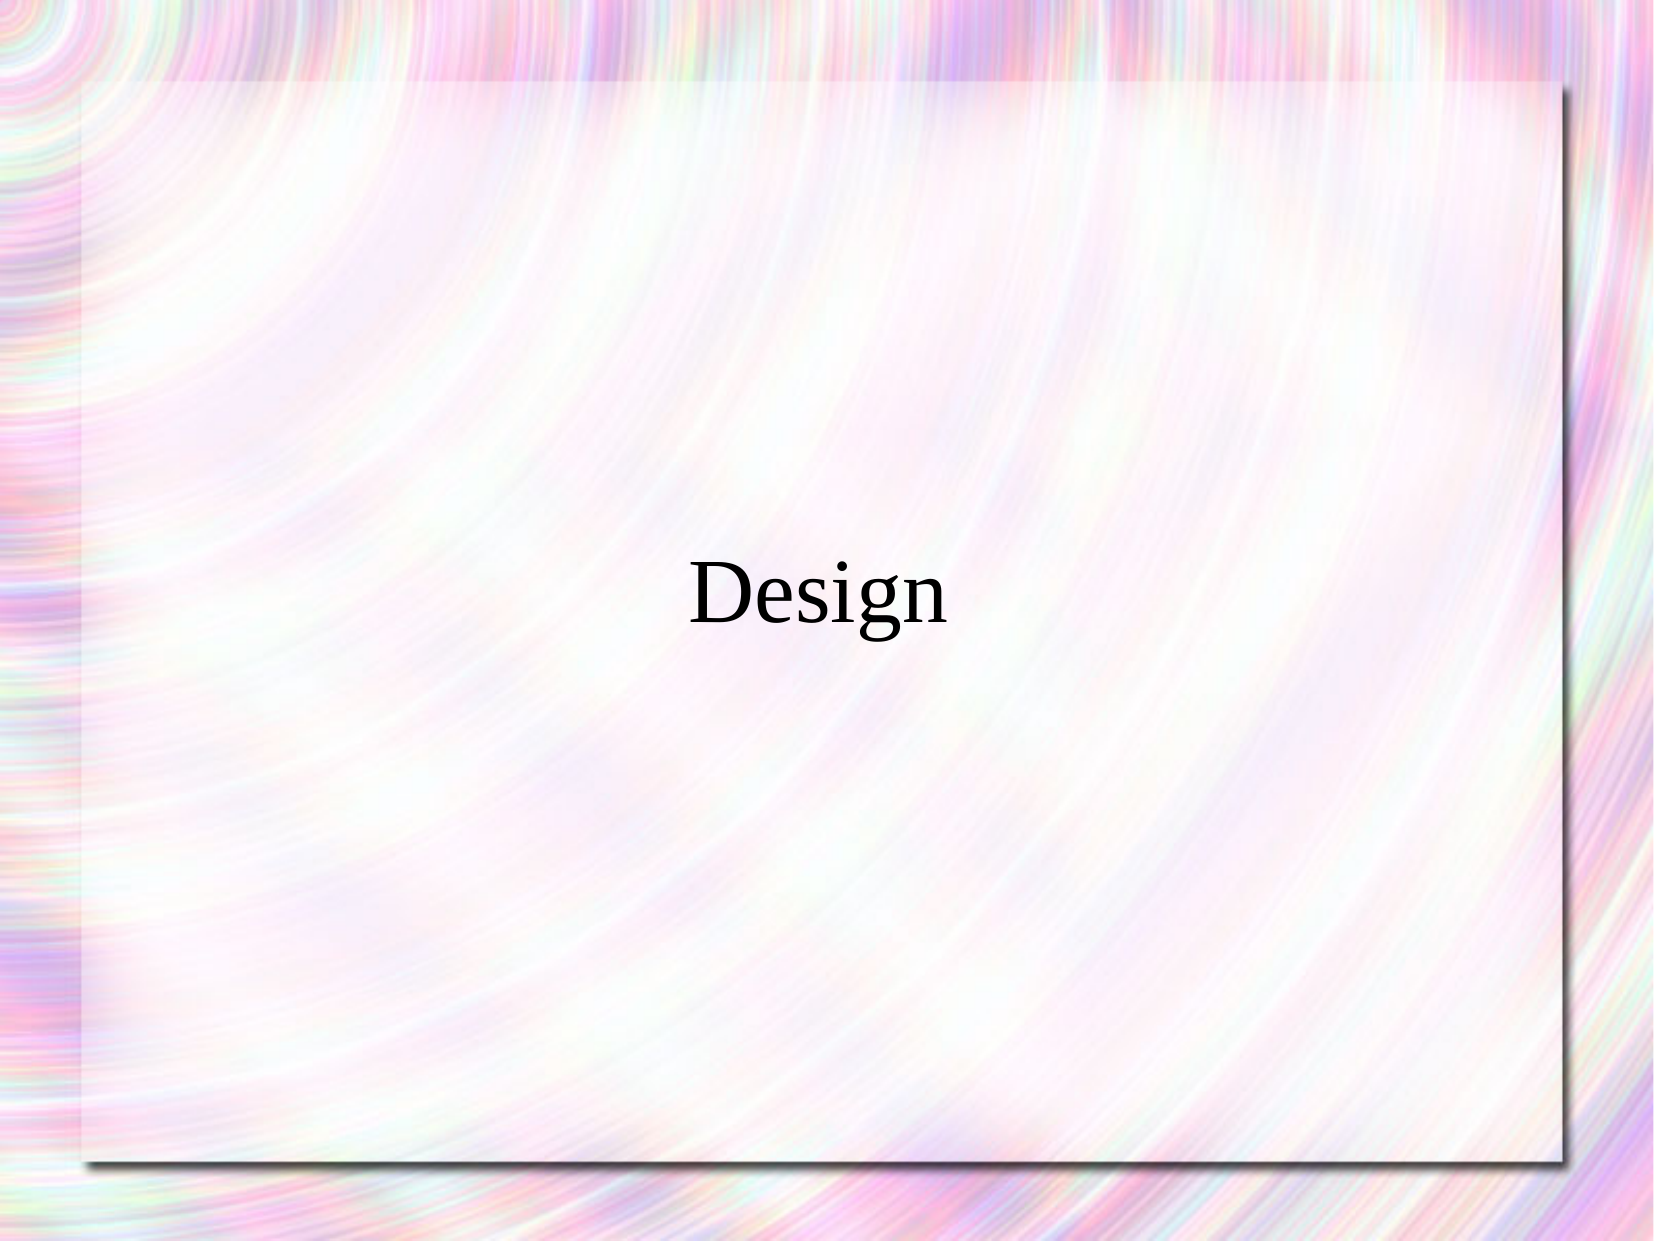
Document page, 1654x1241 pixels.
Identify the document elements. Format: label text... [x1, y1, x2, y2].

title Design [112, 487, 1525, 695]
picture [0, 0, 1654, 1241]
